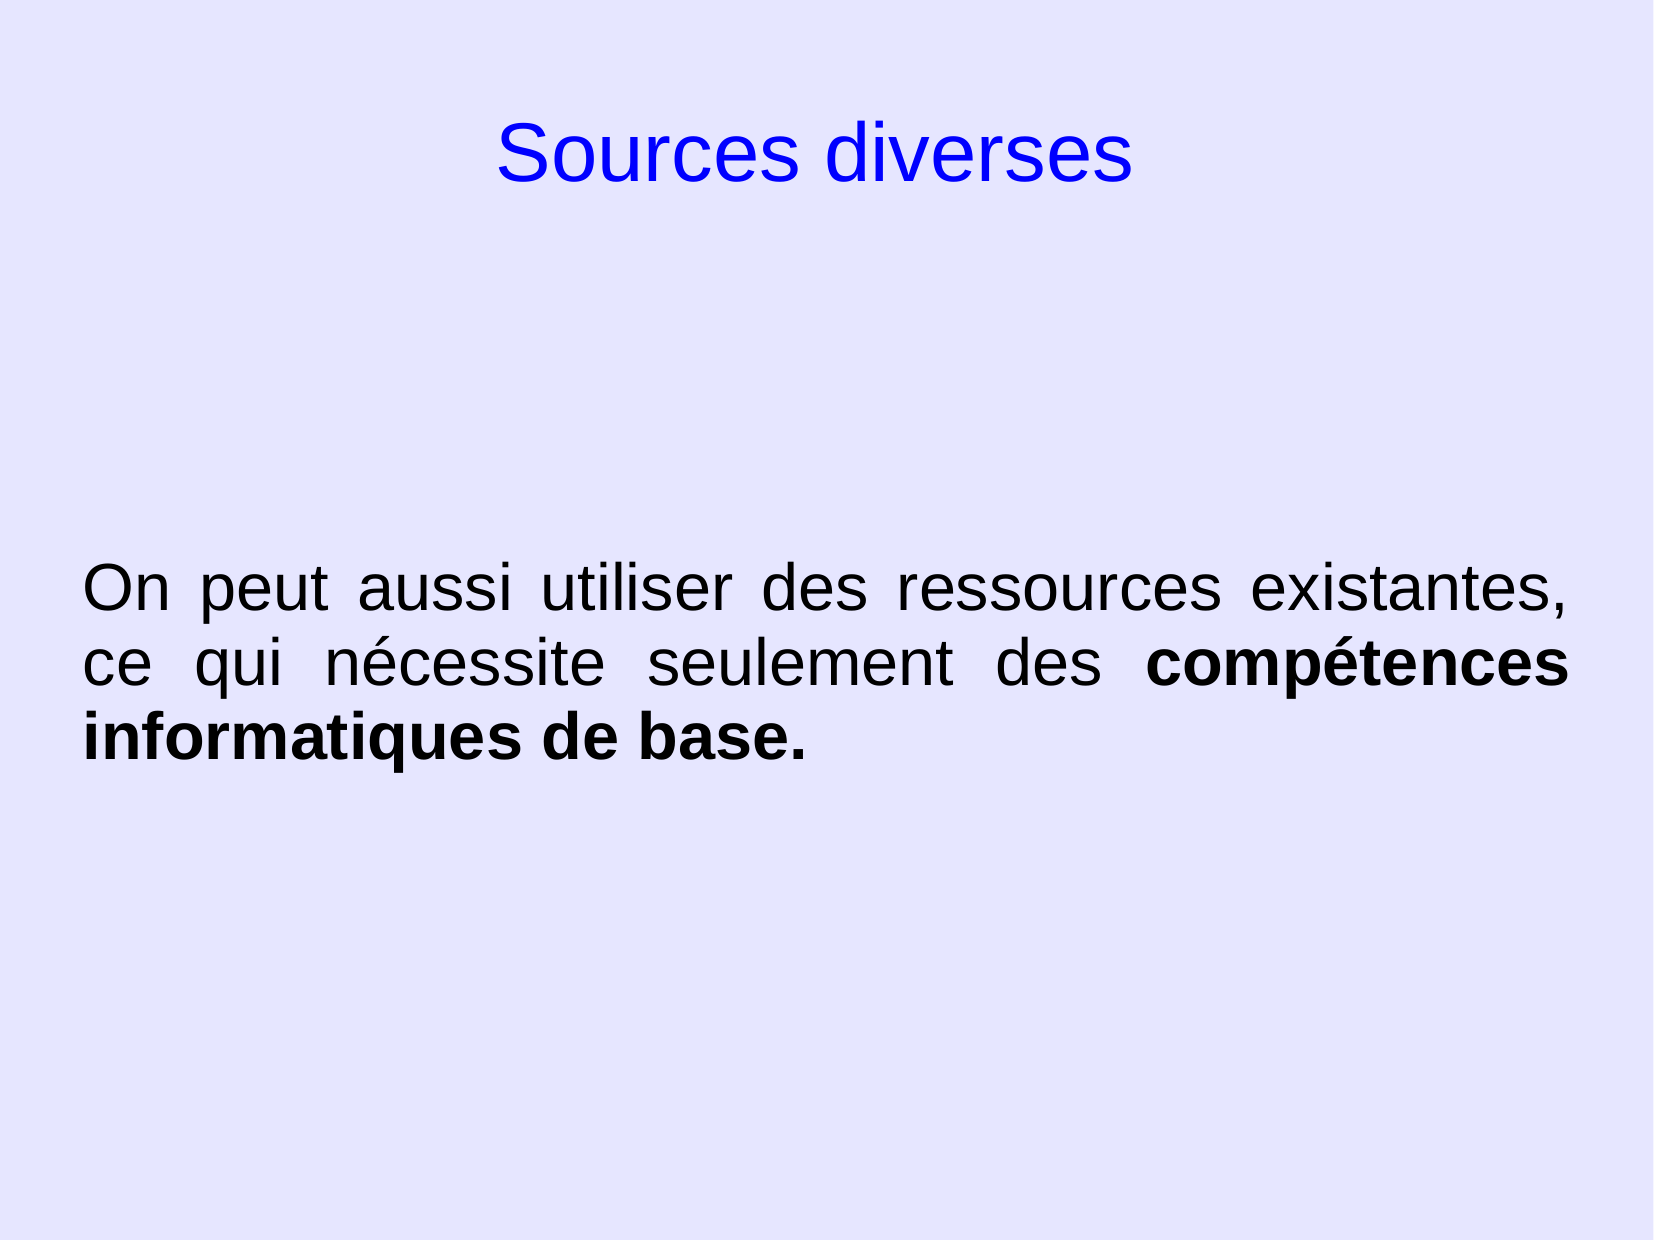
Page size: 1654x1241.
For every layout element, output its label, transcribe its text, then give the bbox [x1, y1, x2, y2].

title Sources diverses [82, 56, 1571, 250]
subtitle On peut aussi utiliser des ressources existantes, ce qui nécessite seulement des compétences informatiques de base. [82, 297, 1571, 1102]
